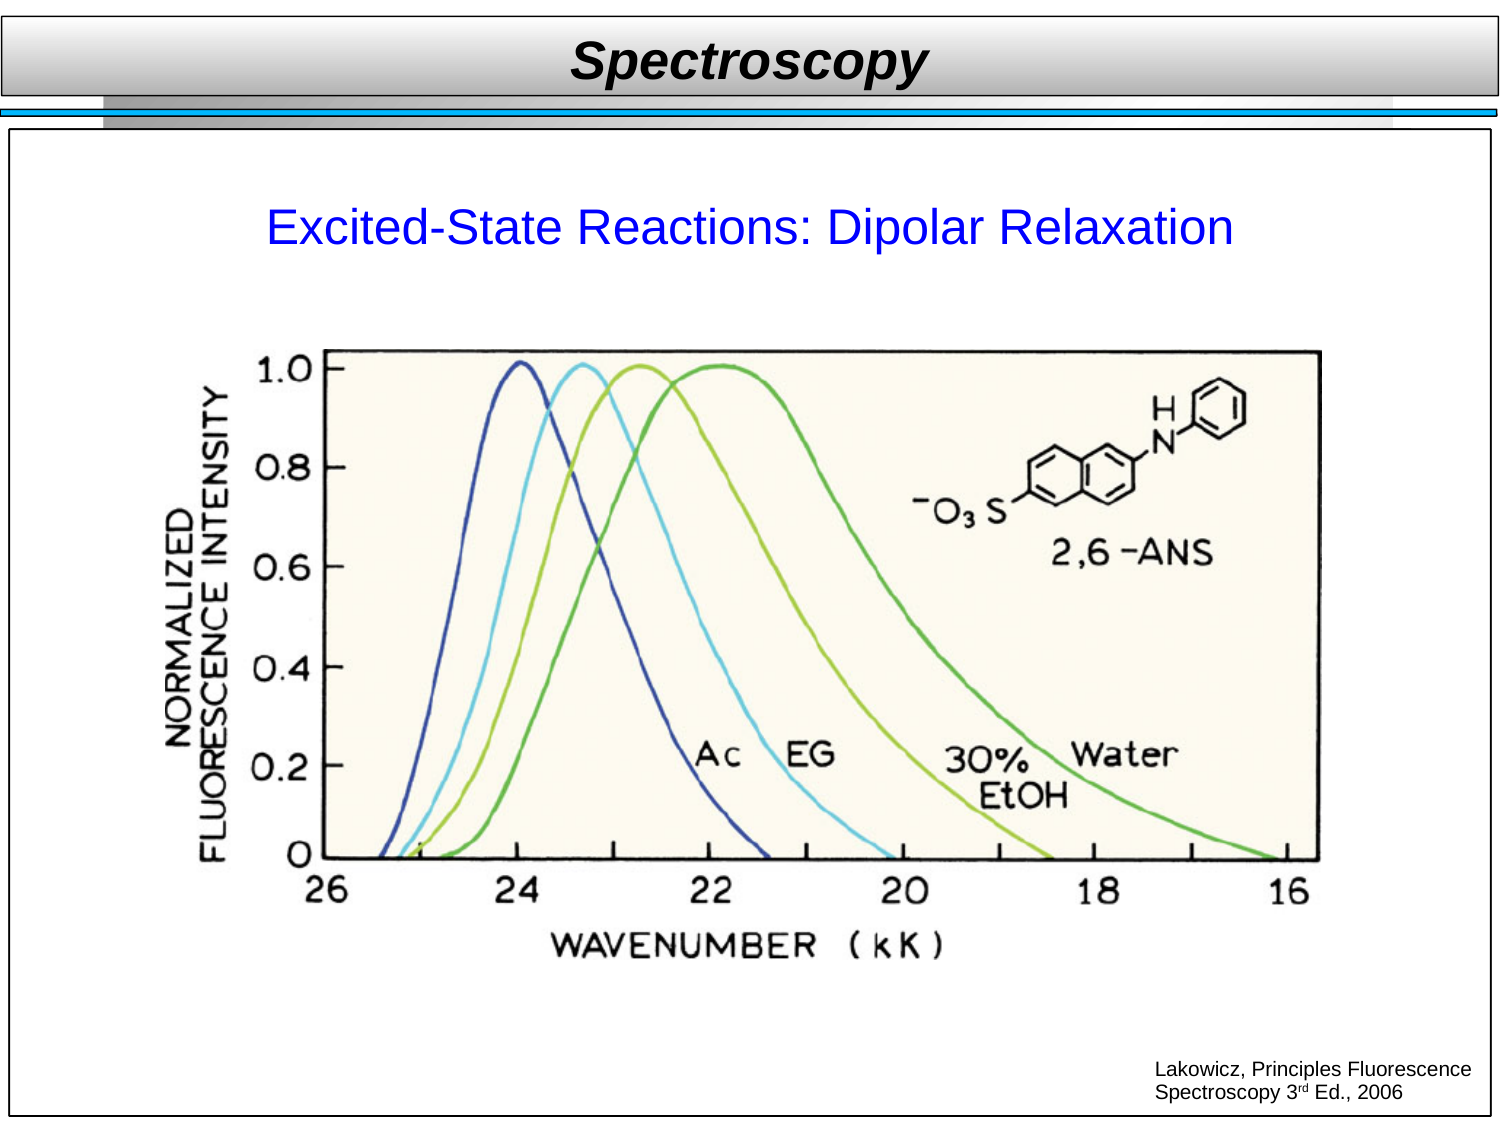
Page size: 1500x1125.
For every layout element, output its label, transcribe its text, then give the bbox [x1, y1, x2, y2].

text_box [9, 129, 1491, 1116]
title Excited-State Reactions: Dipolar Relaxation [112, 186, 1388, 262]
text_box [0, 109, 1497, 117]
picture [165, 349, 1322, 961]
text_box Spectroscopy [1, 16, 1499, 96]
text_box Lakowicz, Principles Fluorescence Spectroscopy 3rd Ed., 2006 [1140, 1050, 1490, 1113]
